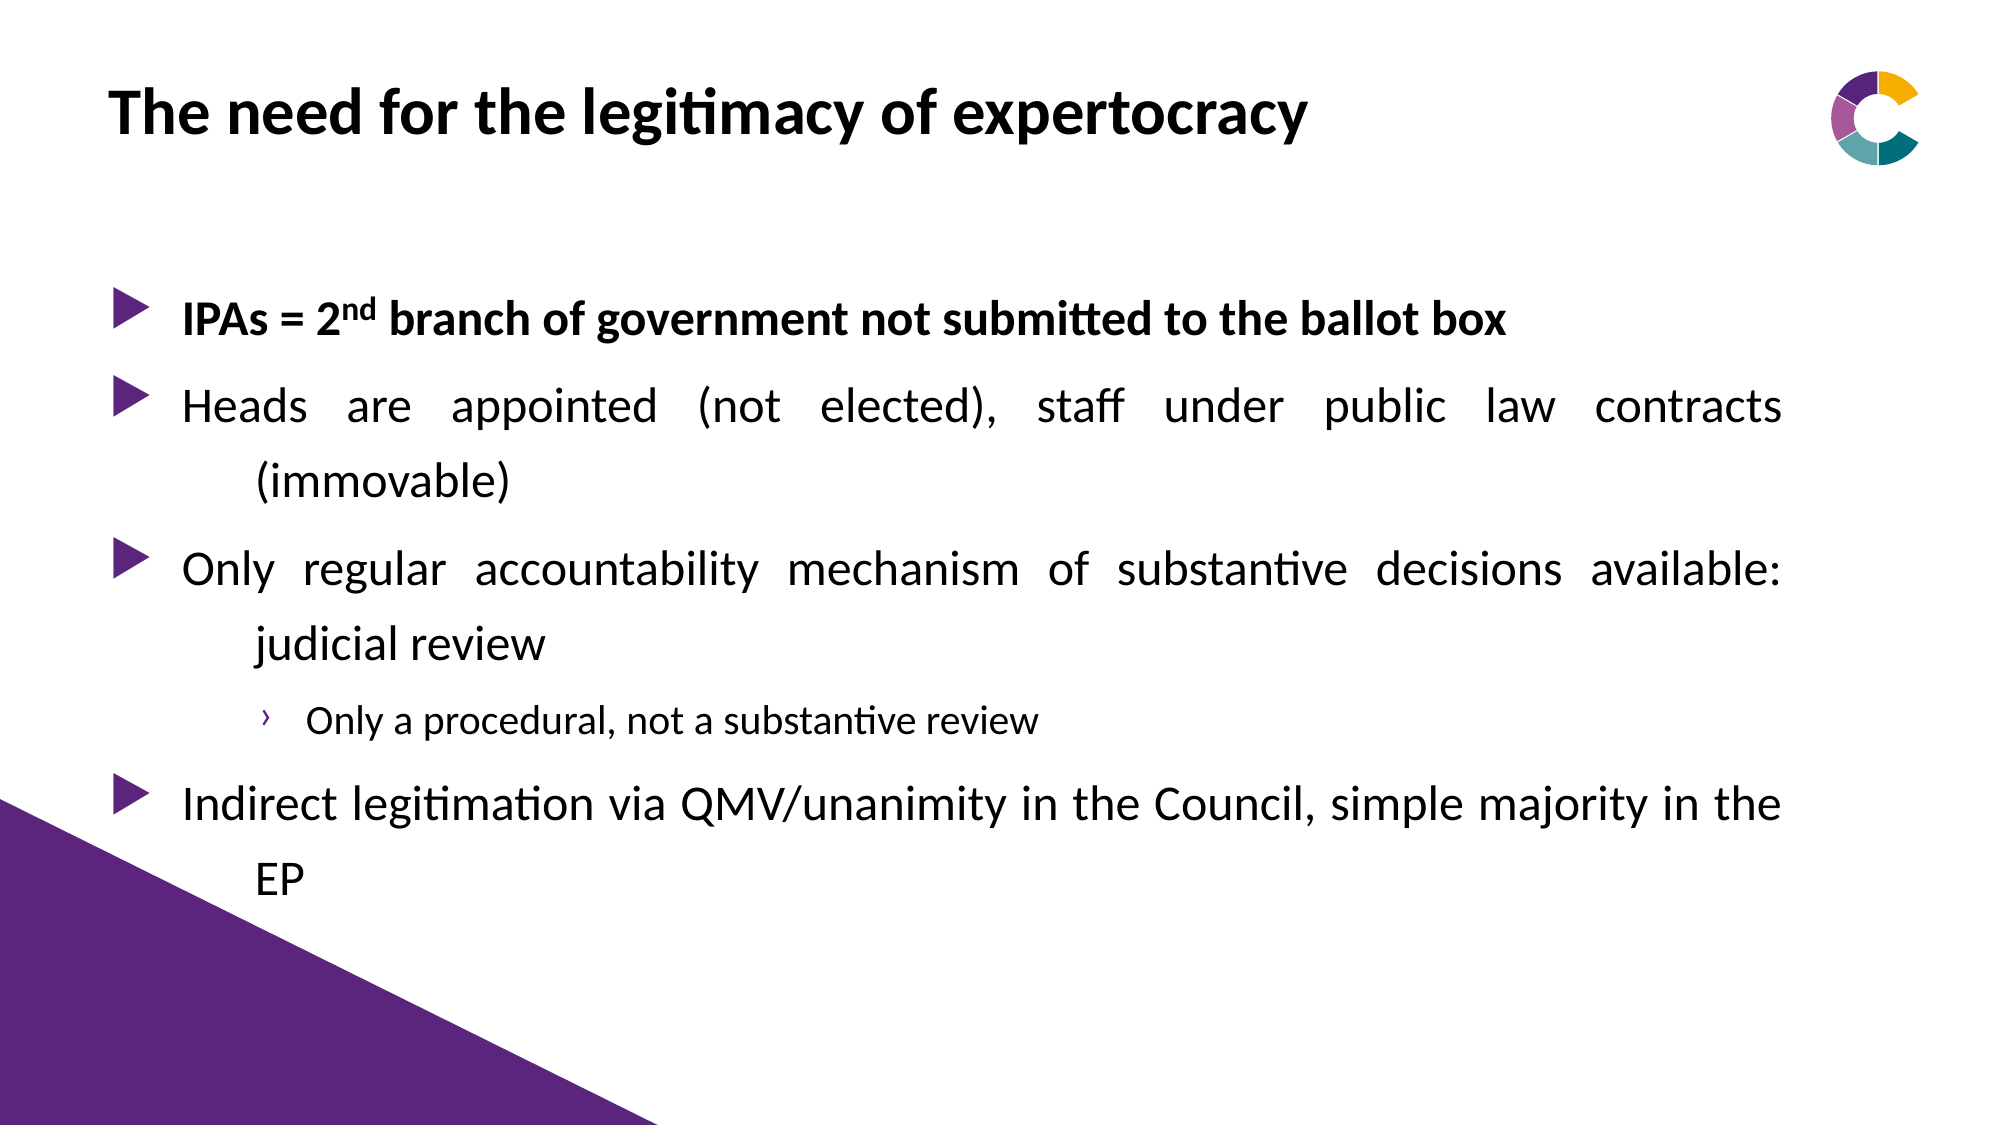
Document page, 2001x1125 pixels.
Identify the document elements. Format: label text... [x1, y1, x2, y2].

list IPAs = 2nd branch of government not submitted to the ballot box Heads are appointed (not elected), staff under public law contracts (immovable) Only regular accountability mechanism of substantive decisions available: judicial review Only a procedural, not a substantive review Indirect legitimation via QMV/unanimity in the Council, simple majority in the EP [93, 262, 1799, 1005]
title The need for the legitimacy of expertocracy [93, 60, 1799, 193]
